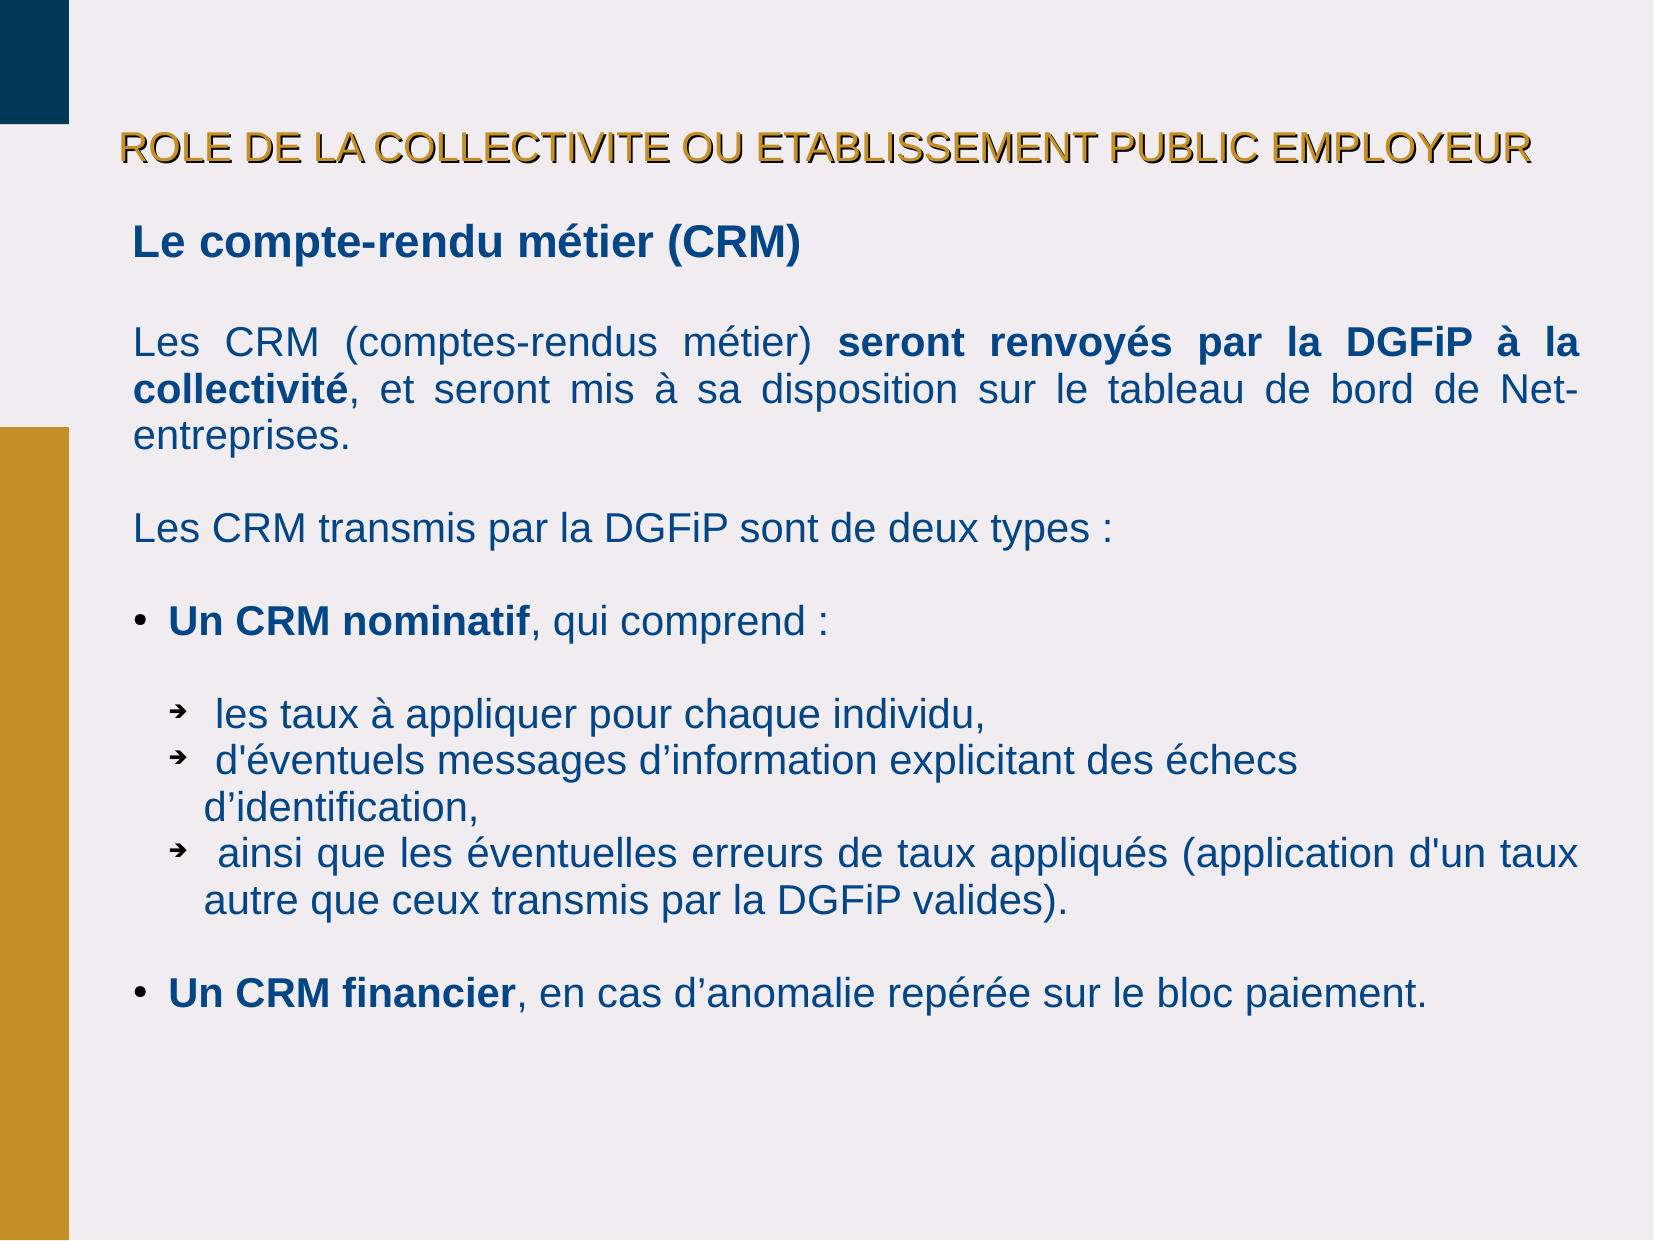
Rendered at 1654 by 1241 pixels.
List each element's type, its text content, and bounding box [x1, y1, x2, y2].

title ROLE DE LA COLLECTIVITE OU ETABLISSEMENT PUBLIC EMPLOYEUR [118, 87, 1587, 206]
text_box Le compte-rendu métier (CRM) Les CRM (comptes-rendus métier) seront renvoyés par la DGFiP à la collectivité, et seront mis à sa disposition sur le tableau de bord de Net-entreprises. Les CRM transmis par la DGFiP sont de deux types : Un CRM nominatif, qui comprend : les taux à appliquer pour chaque individu, d'éventuels messages d’information explicitant des échecs d’identification, ainsi que les éventuelles erreurs de taux appliqués (application d'un taux autre que ceux transmis par la DGFiP valides). Un CRM financier, en cas d’anomalie repérée sur le bloc paiement. [118, 208, 1595, 1182]
